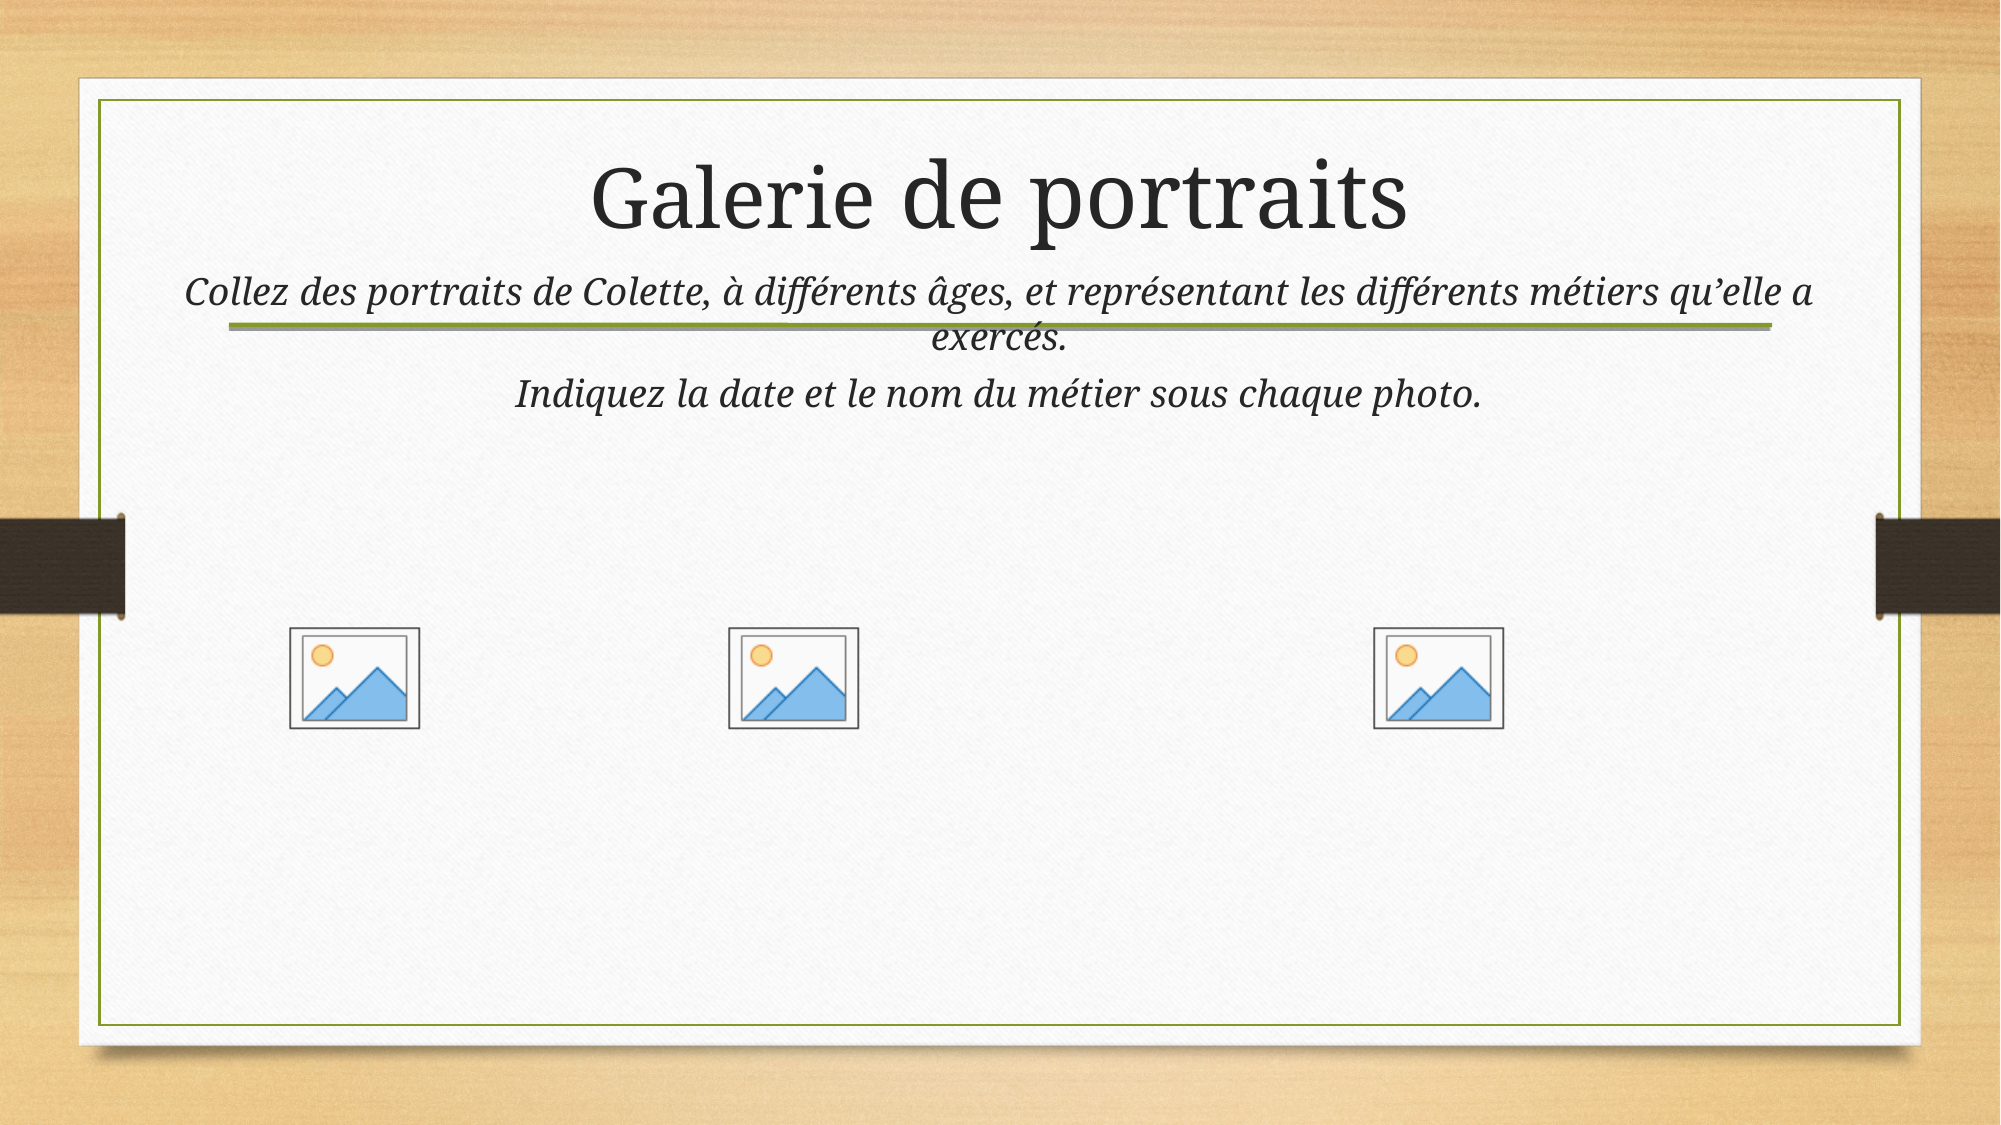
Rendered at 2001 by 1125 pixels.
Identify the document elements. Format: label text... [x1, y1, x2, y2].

picture [165, 404, 545, 953]
text_box Collez des portraits de Colette, à différents âges, et représentant les différents métiers qu’elle a exercés. Indiquez la date et le nom du métier sous chaque photo. [100, 260, 1900, 334]
text_box Galerie de portraits [212, 86, 1787, 260]
picture [611, 404, 978, 953]
picture [1057, 404, 1820, 953]
